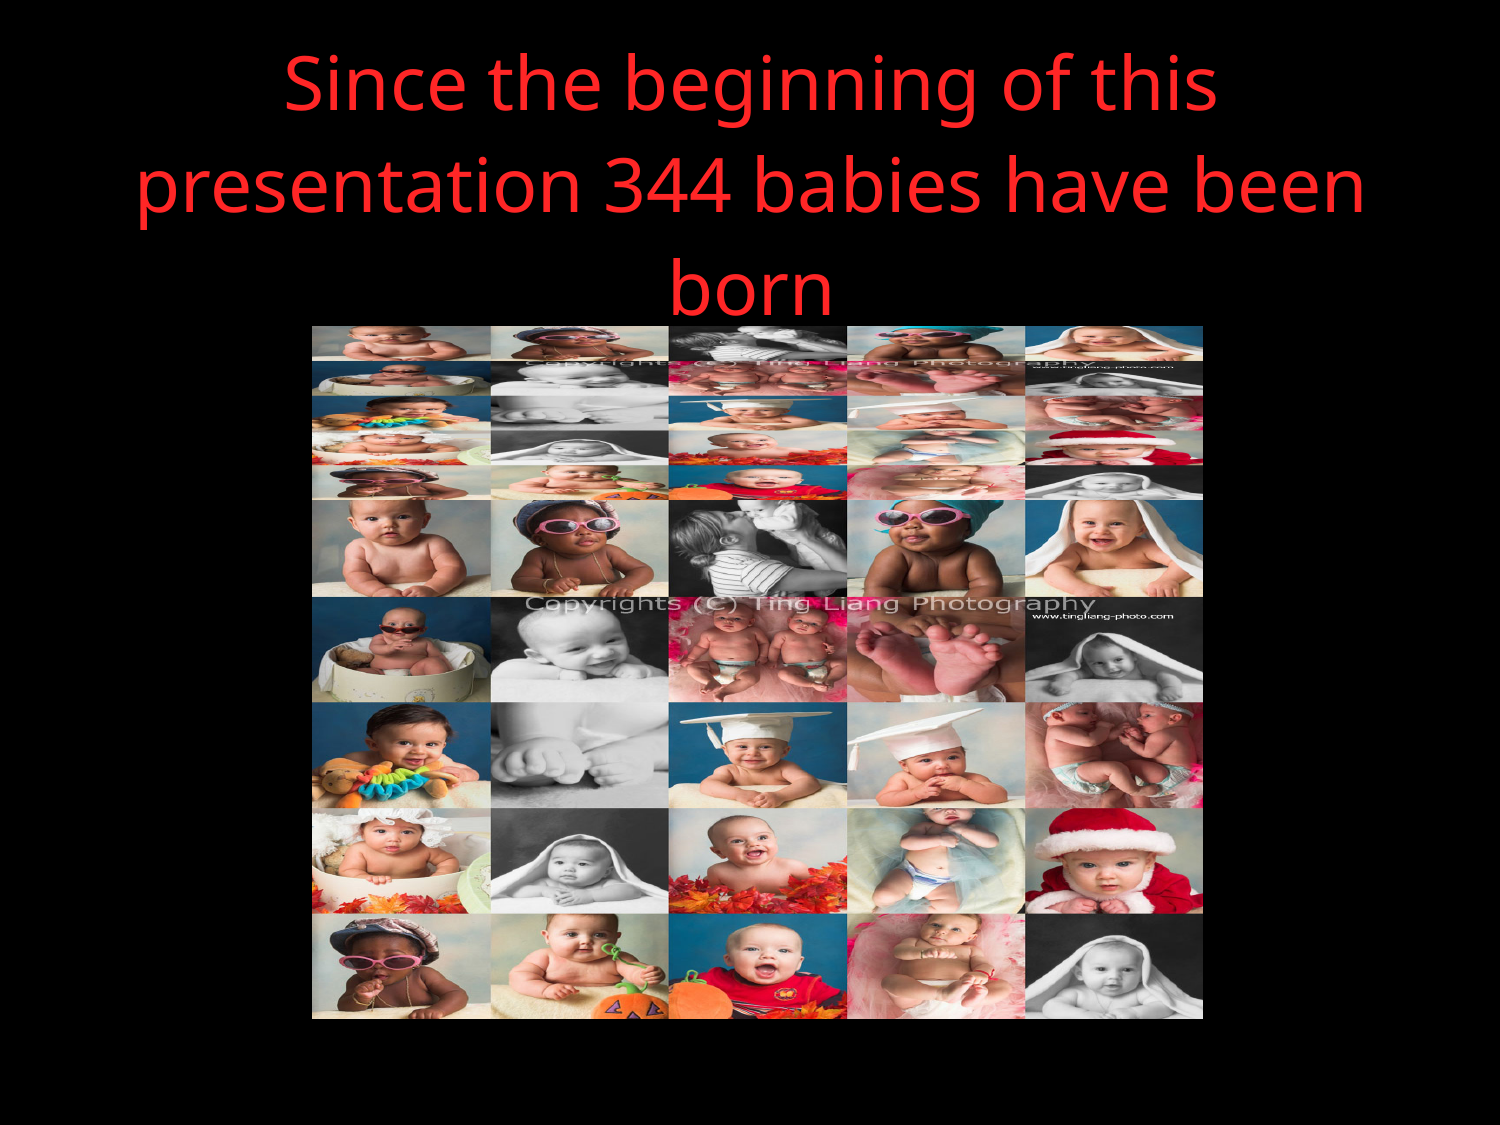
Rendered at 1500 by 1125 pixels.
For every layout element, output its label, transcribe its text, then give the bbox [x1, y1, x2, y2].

picture [312, 326, 1203, 1019]
title Since the beginning of this presentation 344 babies have been born [76, 90, 1427, 278]
